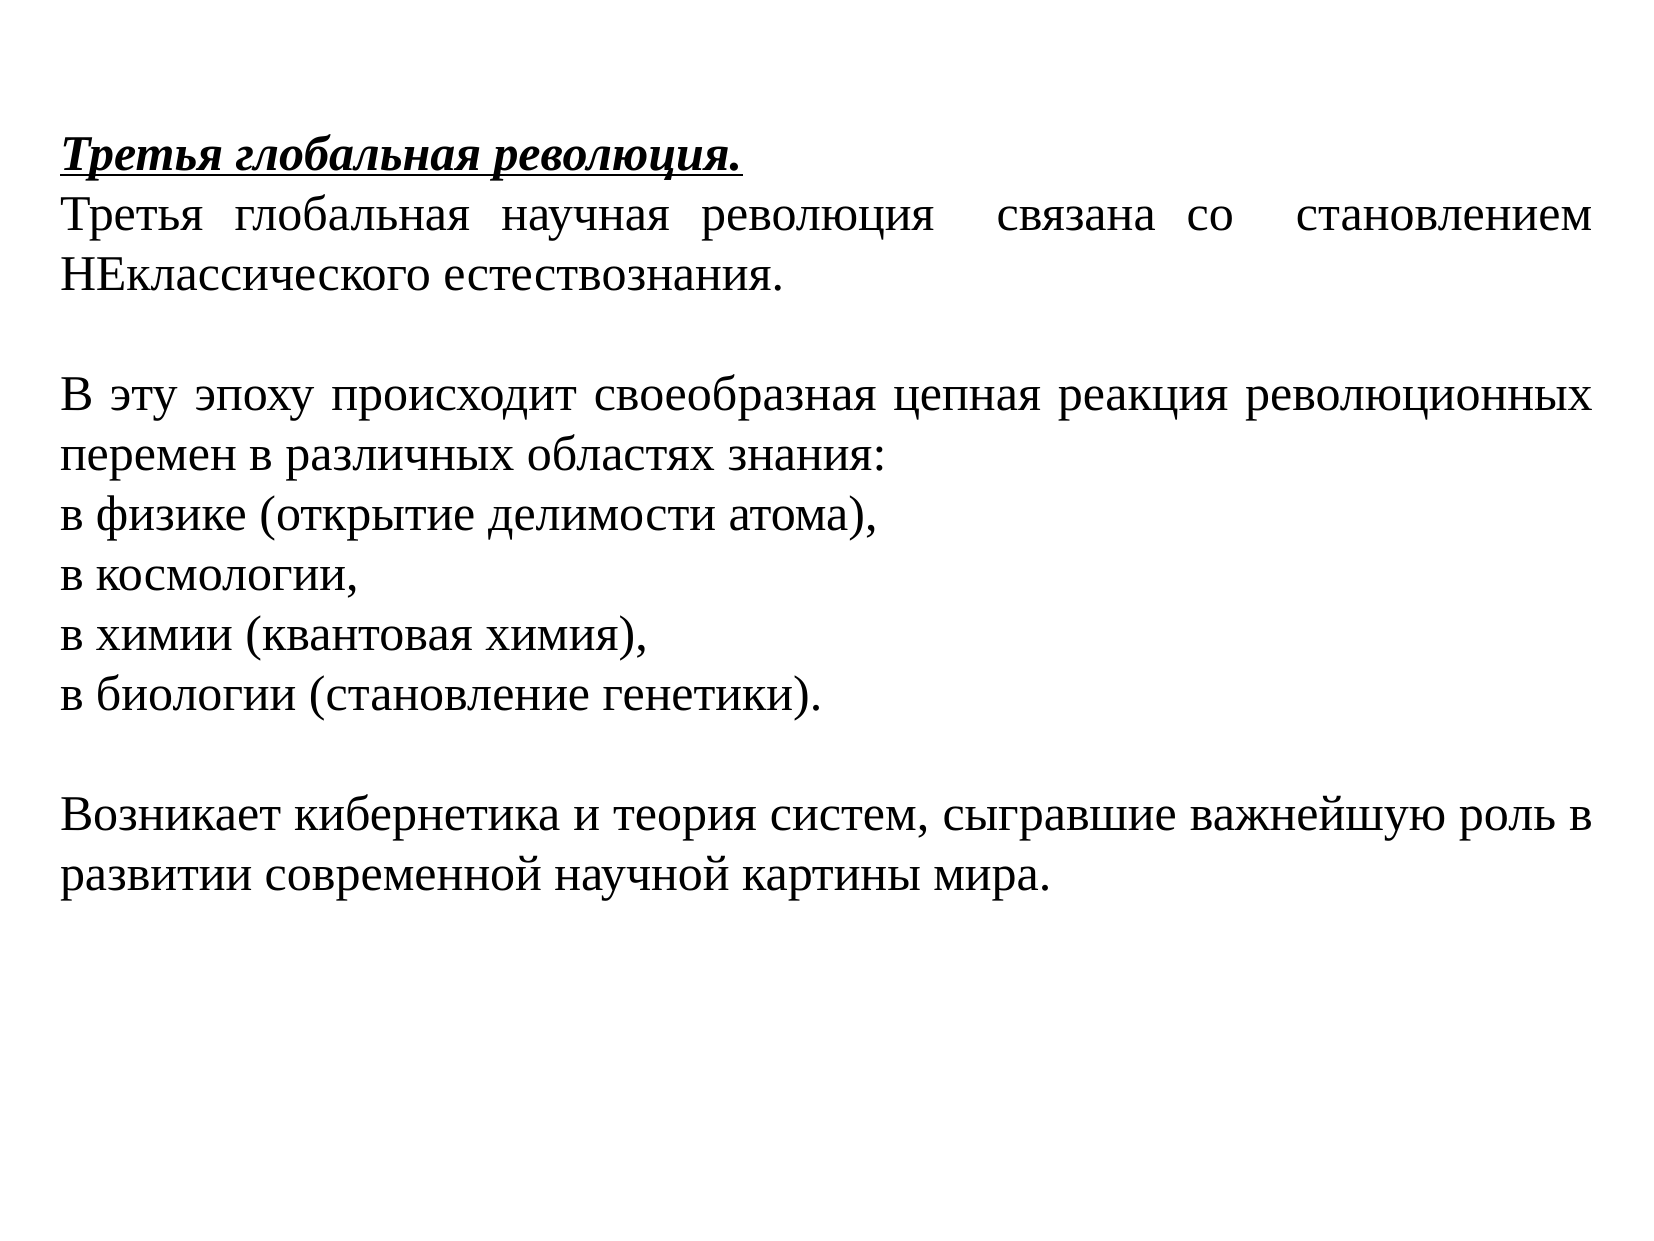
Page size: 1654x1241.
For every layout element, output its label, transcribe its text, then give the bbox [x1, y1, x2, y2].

text_box Третья глобальная революция. Третья глобальная научная революция связана со становлением НЕклассического естествознания. В эту эпоху происходит своеобразная цепная реакция революционных перемен в различных областях знания: в физике (открытие делимости атома), в космологии, в химии (квантовая химия), в биологии (становление генетики). Возникает кибернетика и теория систем, сыгравшие важнейшую роль в развитии современной научной картины мира. [45, 53, 1609, 909]
